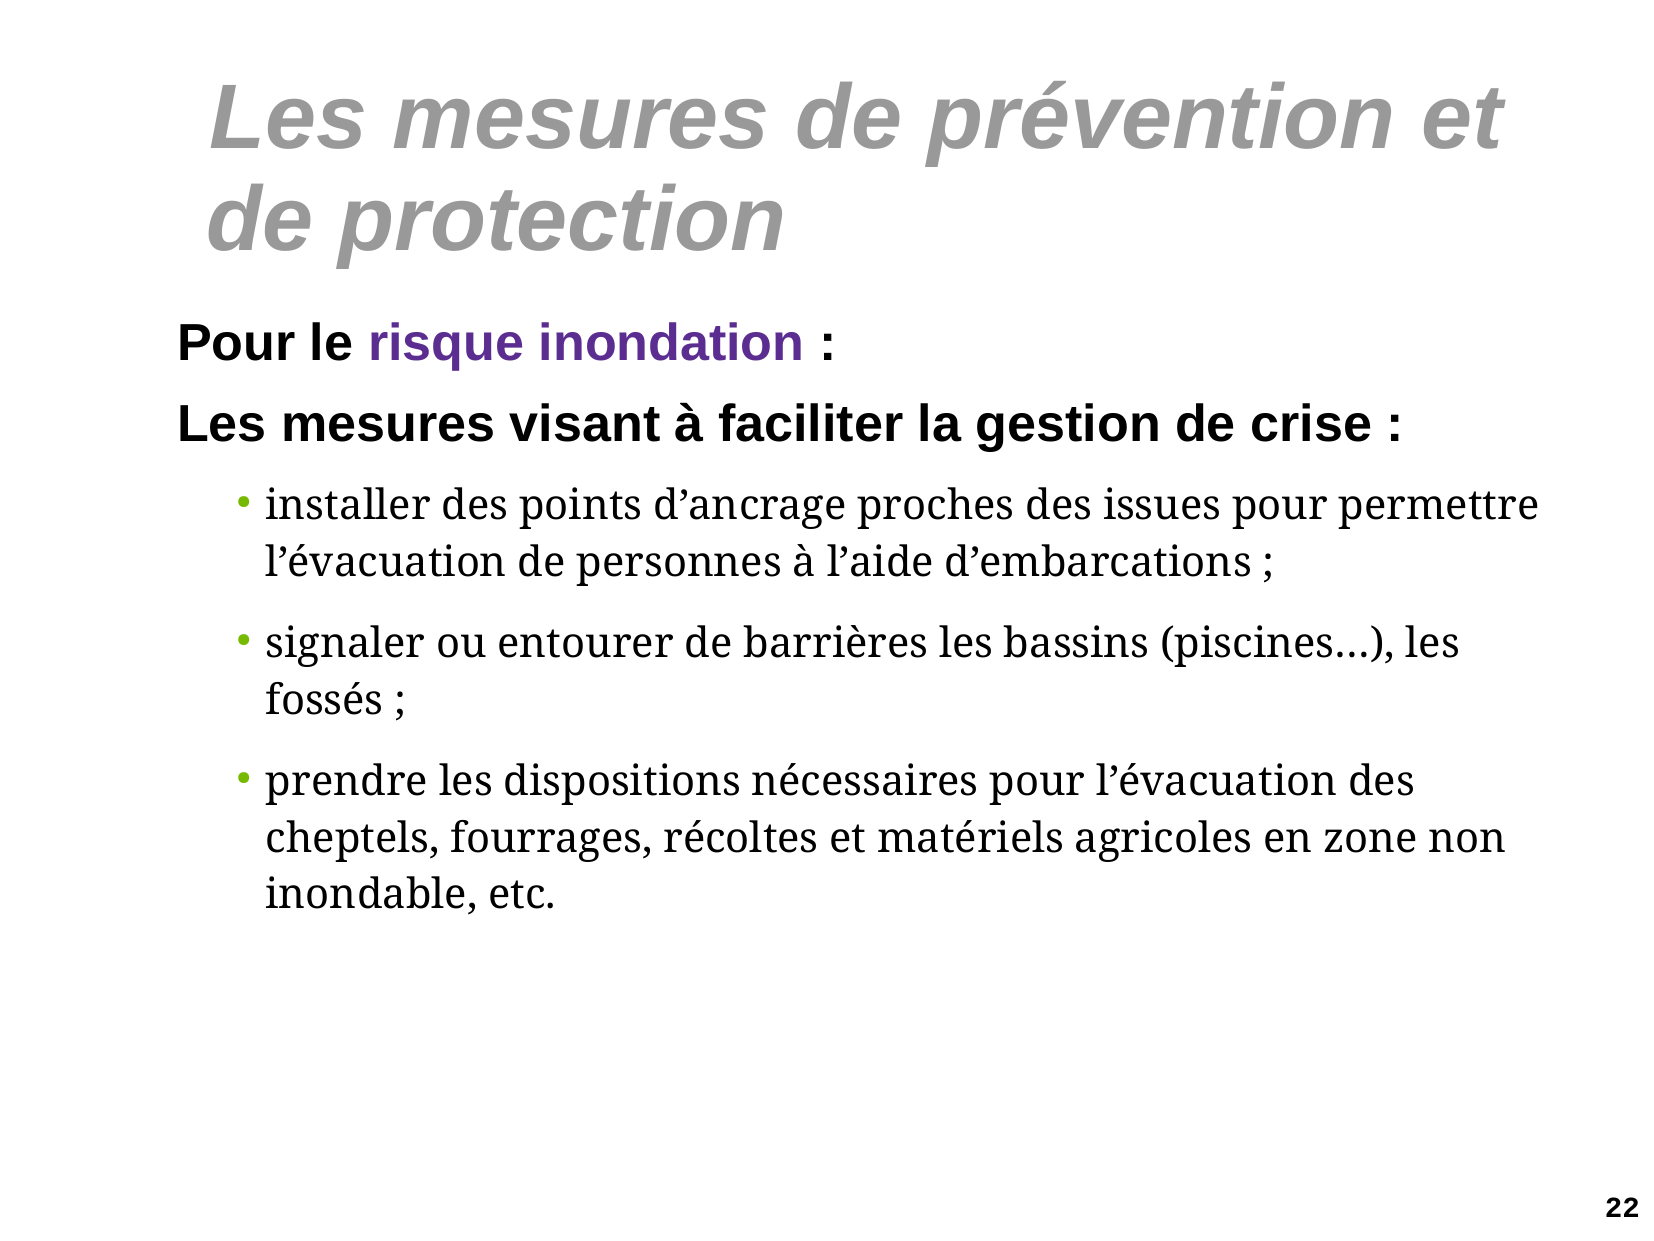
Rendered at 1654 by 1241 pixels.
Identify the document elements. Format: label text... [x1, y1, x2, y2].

list Pour le risque inondation : Les mesures visant à faciliter la gestion de crise : installer des points d’ancrage proches des issues pour permettre l’évacuation de personnes à l’aide d’embarcations ; signaler ou entourer de barrières les bassins (piscines…), les fossés ; prendre les dispositions nécessaires pour l’évacuation des cheptels, fourrages, récoltes et matériels agricoles en zone non inondable, etc. [177, 312, 1595, 848]
title Les mesures de prévention et de protection [177, 65, 1625, 271]
